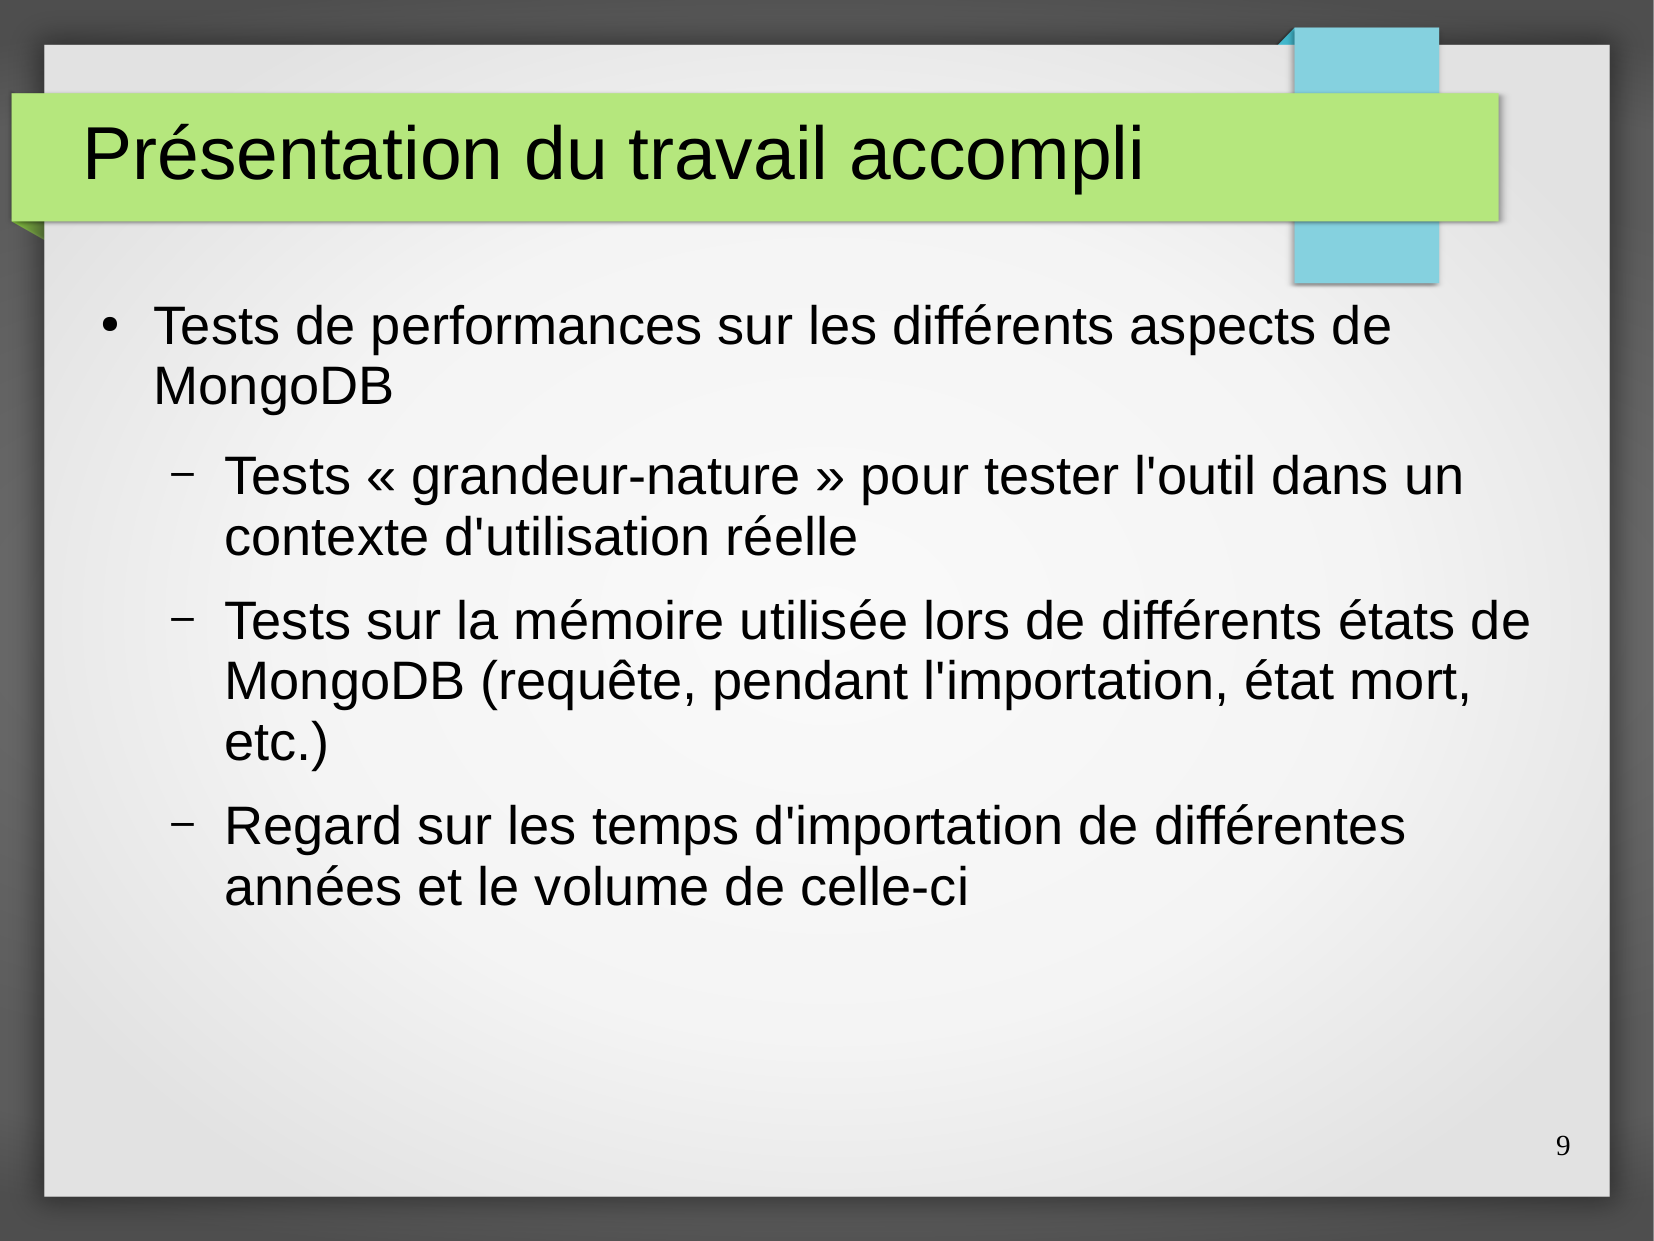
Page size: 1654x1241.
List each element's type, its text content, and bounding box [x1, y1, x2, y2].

title Présentation du travail accompli [82, 94, 1264, 213]
list Tests de performances sur les différents aspects de MongoDB Tests « grandeur-nature » pour tester l'outil dans un contexte d'utilisation réelle Tests sur la mémoire utilisée lors de différents états de MongoDB (requête, pendant l'importation, état mort, etc.) Regard sur les temps d'importation de différentes années et le volume de celle-ci [82, 295, 1571, 1015]
picture [0, 0, 1654, 1241]
